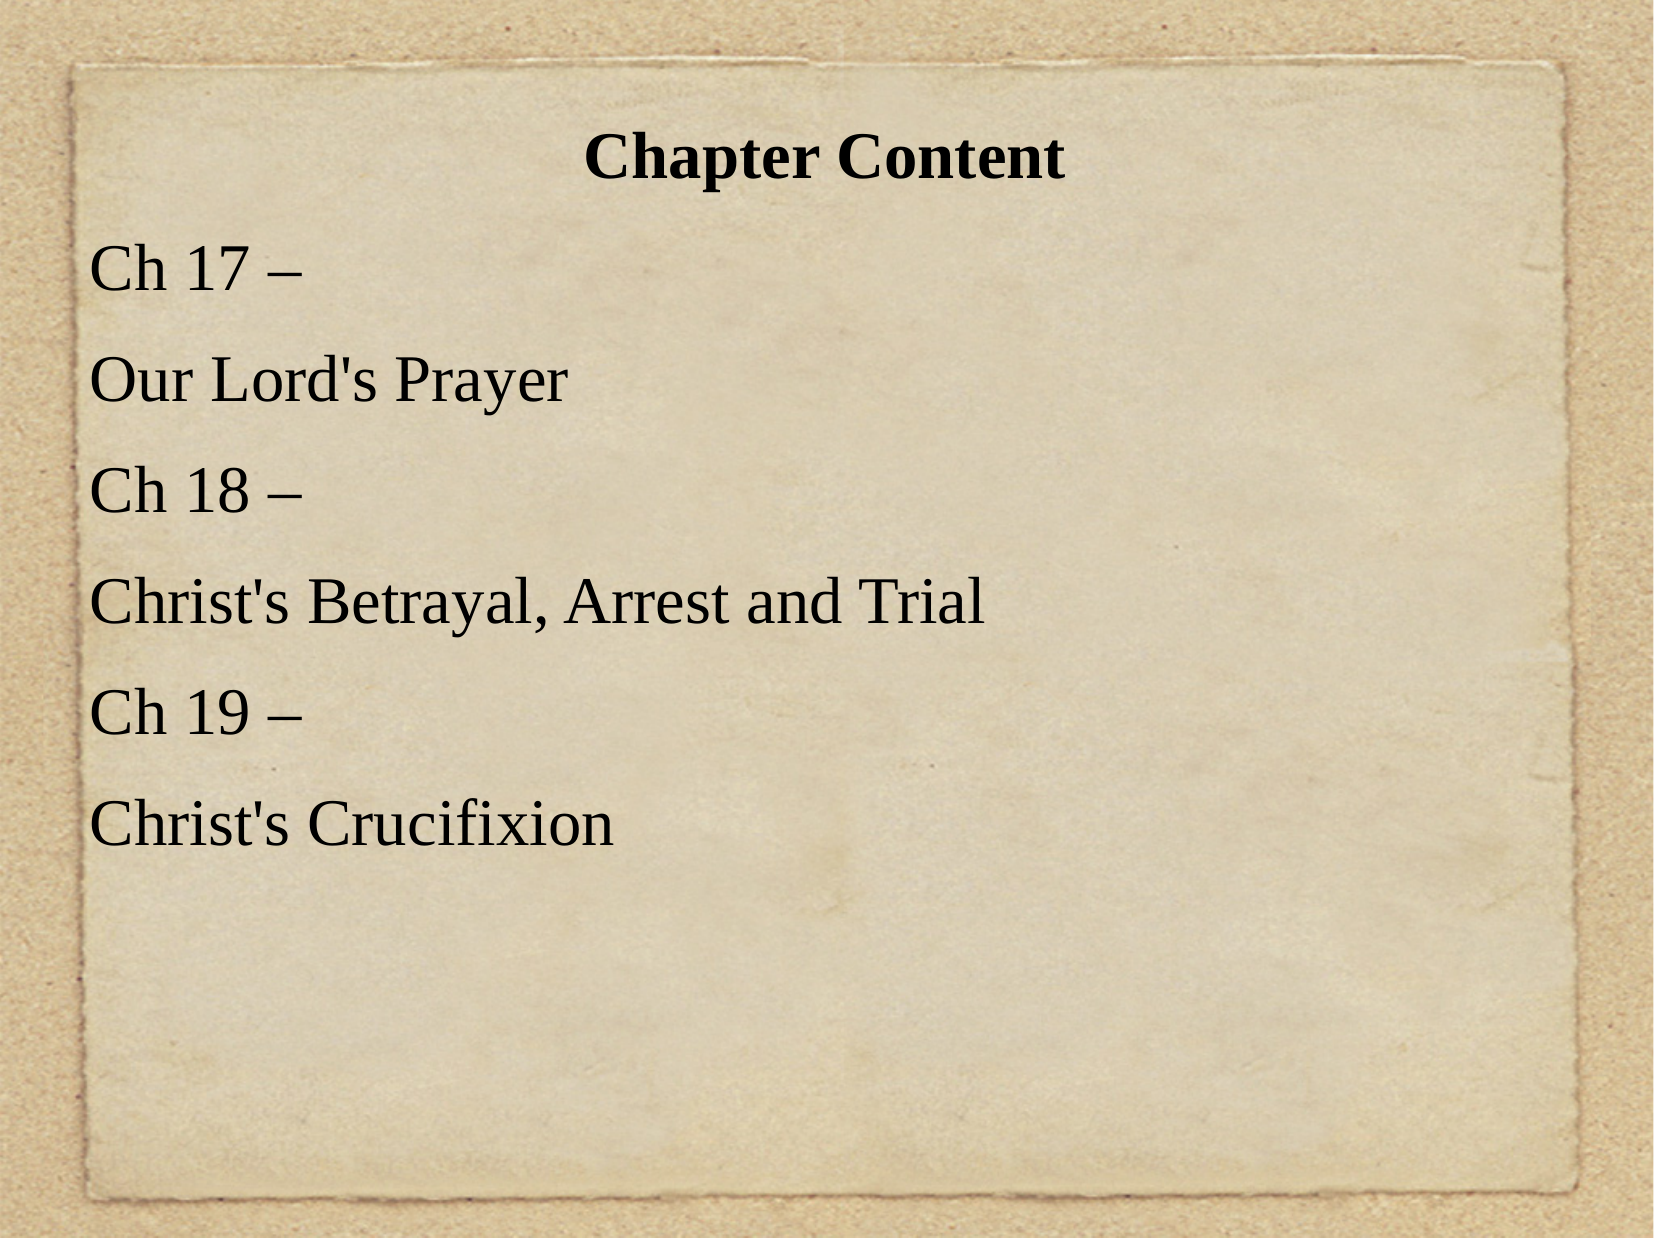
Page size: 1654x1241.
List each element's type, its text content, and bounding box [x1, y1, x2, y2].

picture [0, 0, 1654, 1238]
text_box Chapter Content Ch 17 – Our Lord's Prayer Ch 18 – Christ's Betrayal, Arrest and Trial Ch 19 – Christ's Crucifixion [75, 75, 1576, 1133]
